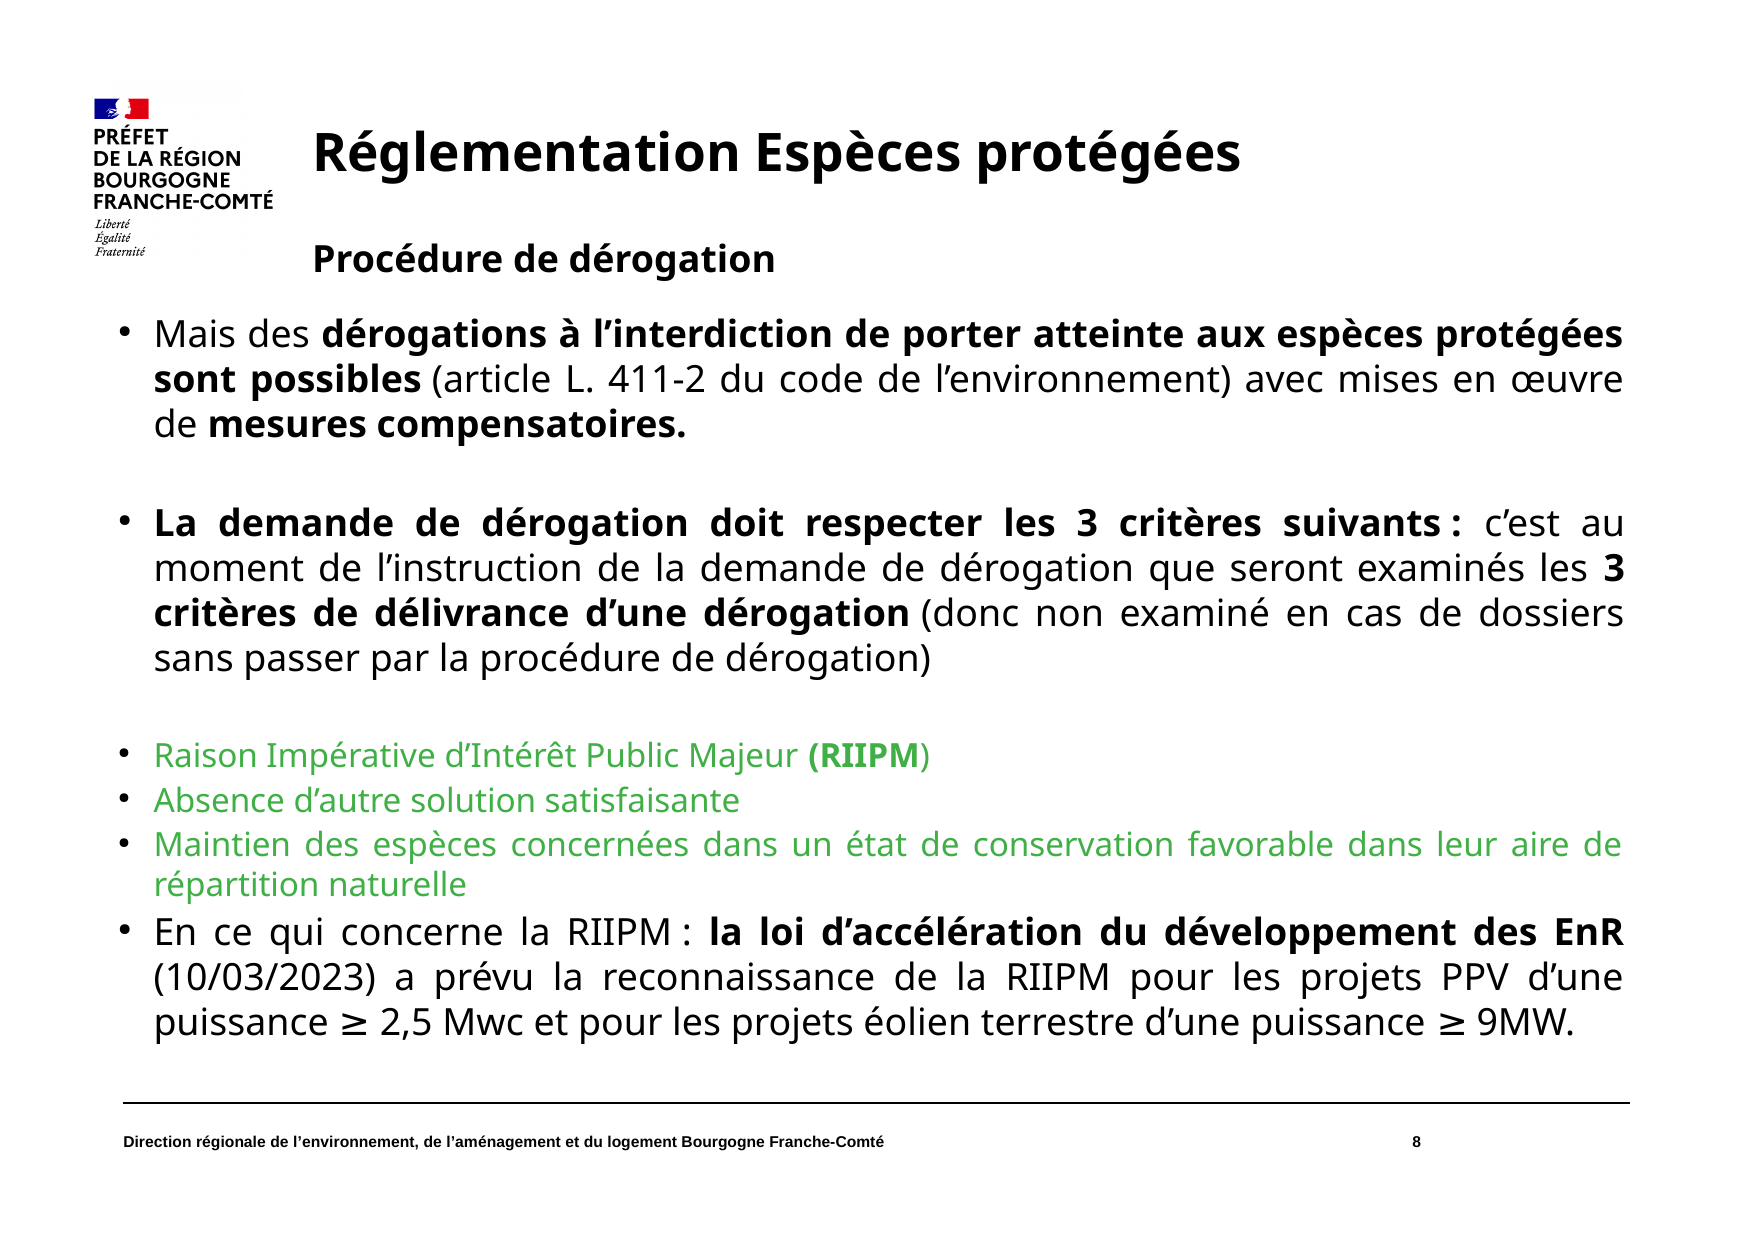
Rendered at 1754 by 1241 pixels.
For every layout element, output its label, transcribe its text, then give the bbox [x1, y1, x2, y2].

title Réglementation Espèces protégées Procédure de dérogation [311, 125, 1754, 225]
picture [94, 82, 273, 256]
list Mais des dérogations à l’interdiction de porter atteinte aux espèces protégées sont possibles (article L. 411-2 du code de l’environnement) avec mises en œuvre de mesures compensatoires. La demande de dérogation doit respecter les 3 critères suivants : c’est au moment de l’instruction de la demande de dérogation que seront examinés les 3 critères de délivrance d’une dérogation (donc non examiné en cas de dossiers sans passer par la procédure de dérogation) Raison Impérative d’Intérêt Public Majeur (RIIPM) Absence d’autre solution satisfaisante Maintien des espèces concernées dans un état de conservation favorable dans leur aire de répartition naturelle En ce qui concerne la RIIPM : la loi d’accélération du développement des EnR (10/03/2023) a prévu la reconnaissance de la RIIPM pour les projets PPV d’une puissance ≥ 2,5 Mwc et pour les projets éolien terrestre d’une puissance ≥ 9MW. [118, 259, 1626, 1134]
